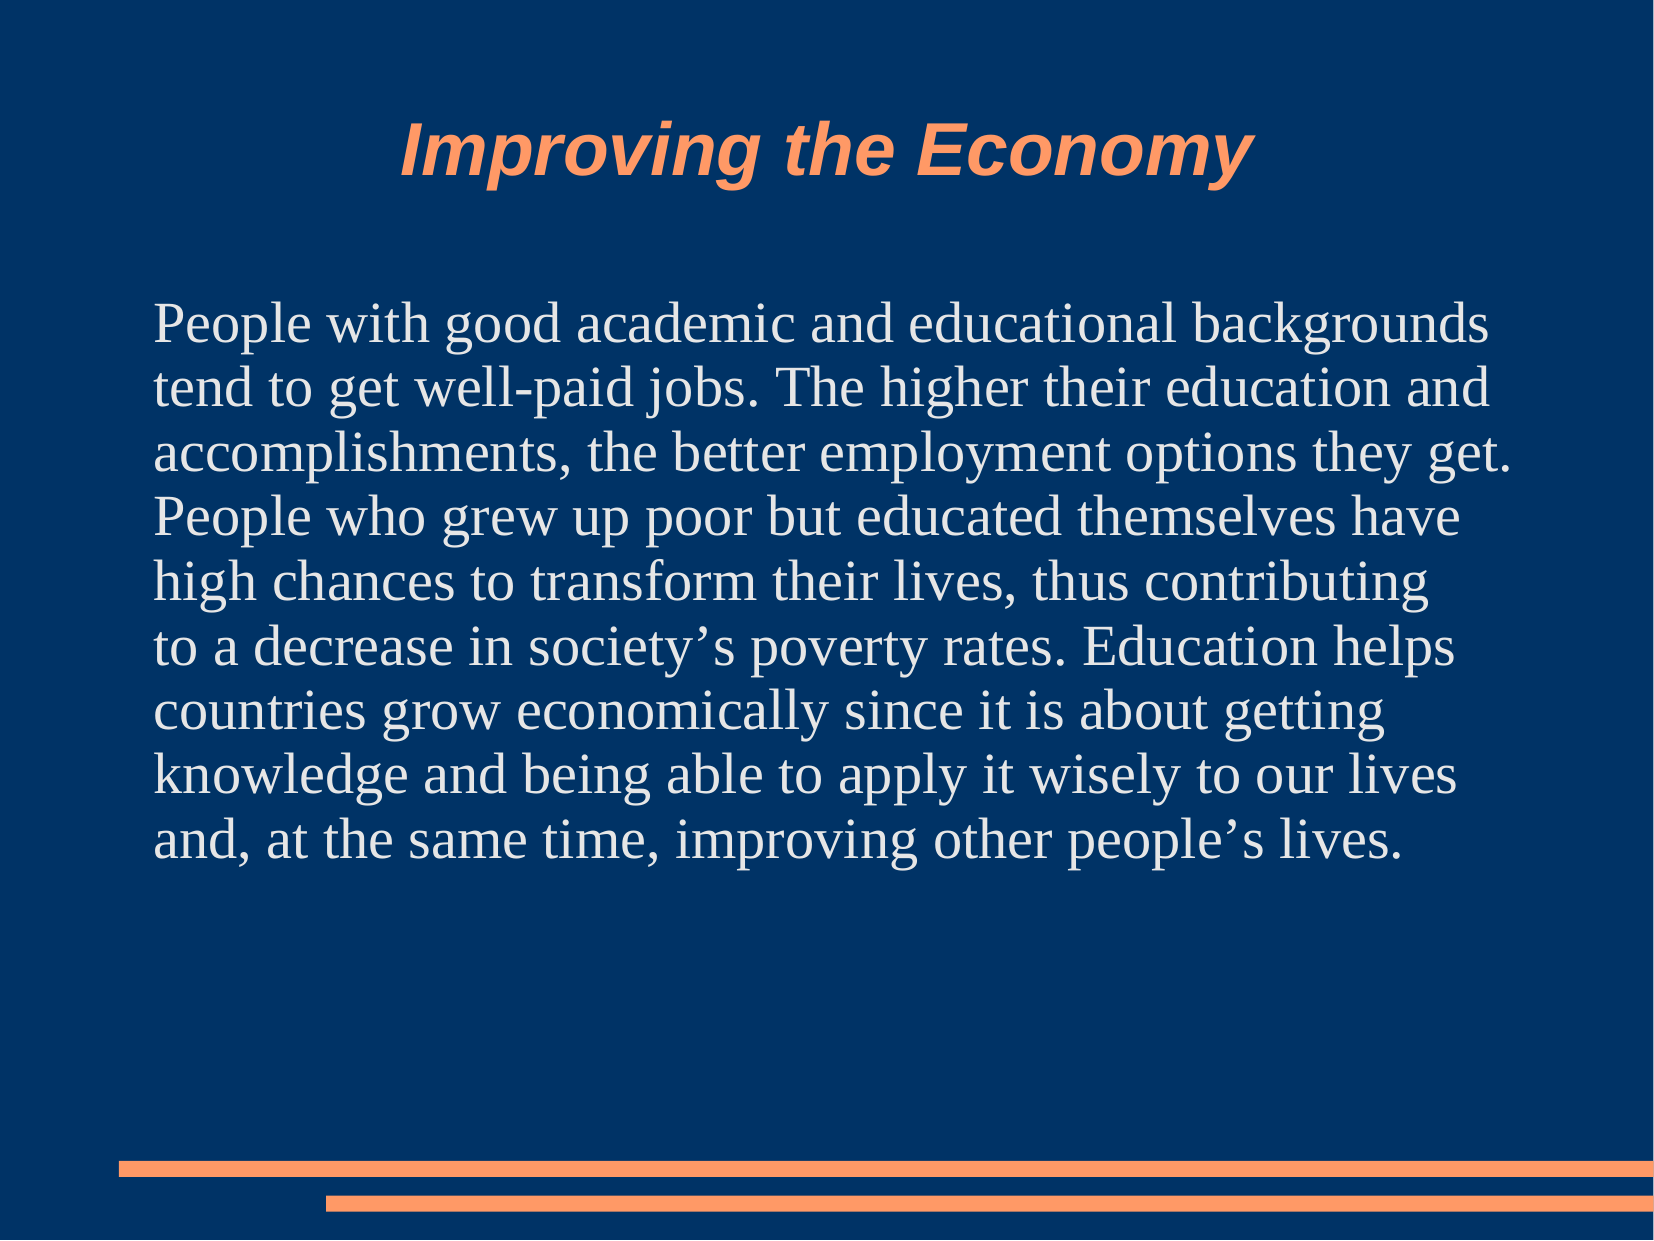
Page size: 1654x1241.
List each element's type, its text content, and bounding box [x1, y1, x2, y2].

title Improving the Economy [121, 46, 1534, 254]
list People with good academic and educational backgrounds tend to get well-paid jobs. The higher their education and accomplishments, the better employment options they get. People who grew up poor but educated themselves have high chances to transform their lives, thus contributing to a decrease in society’s poverty rates. Education helps countries grow economically since it is about getting knowledge and being able to apply it wisely to our lives and, at the same time, improving other people’s lives. [82, 290, 1571, 1109]
